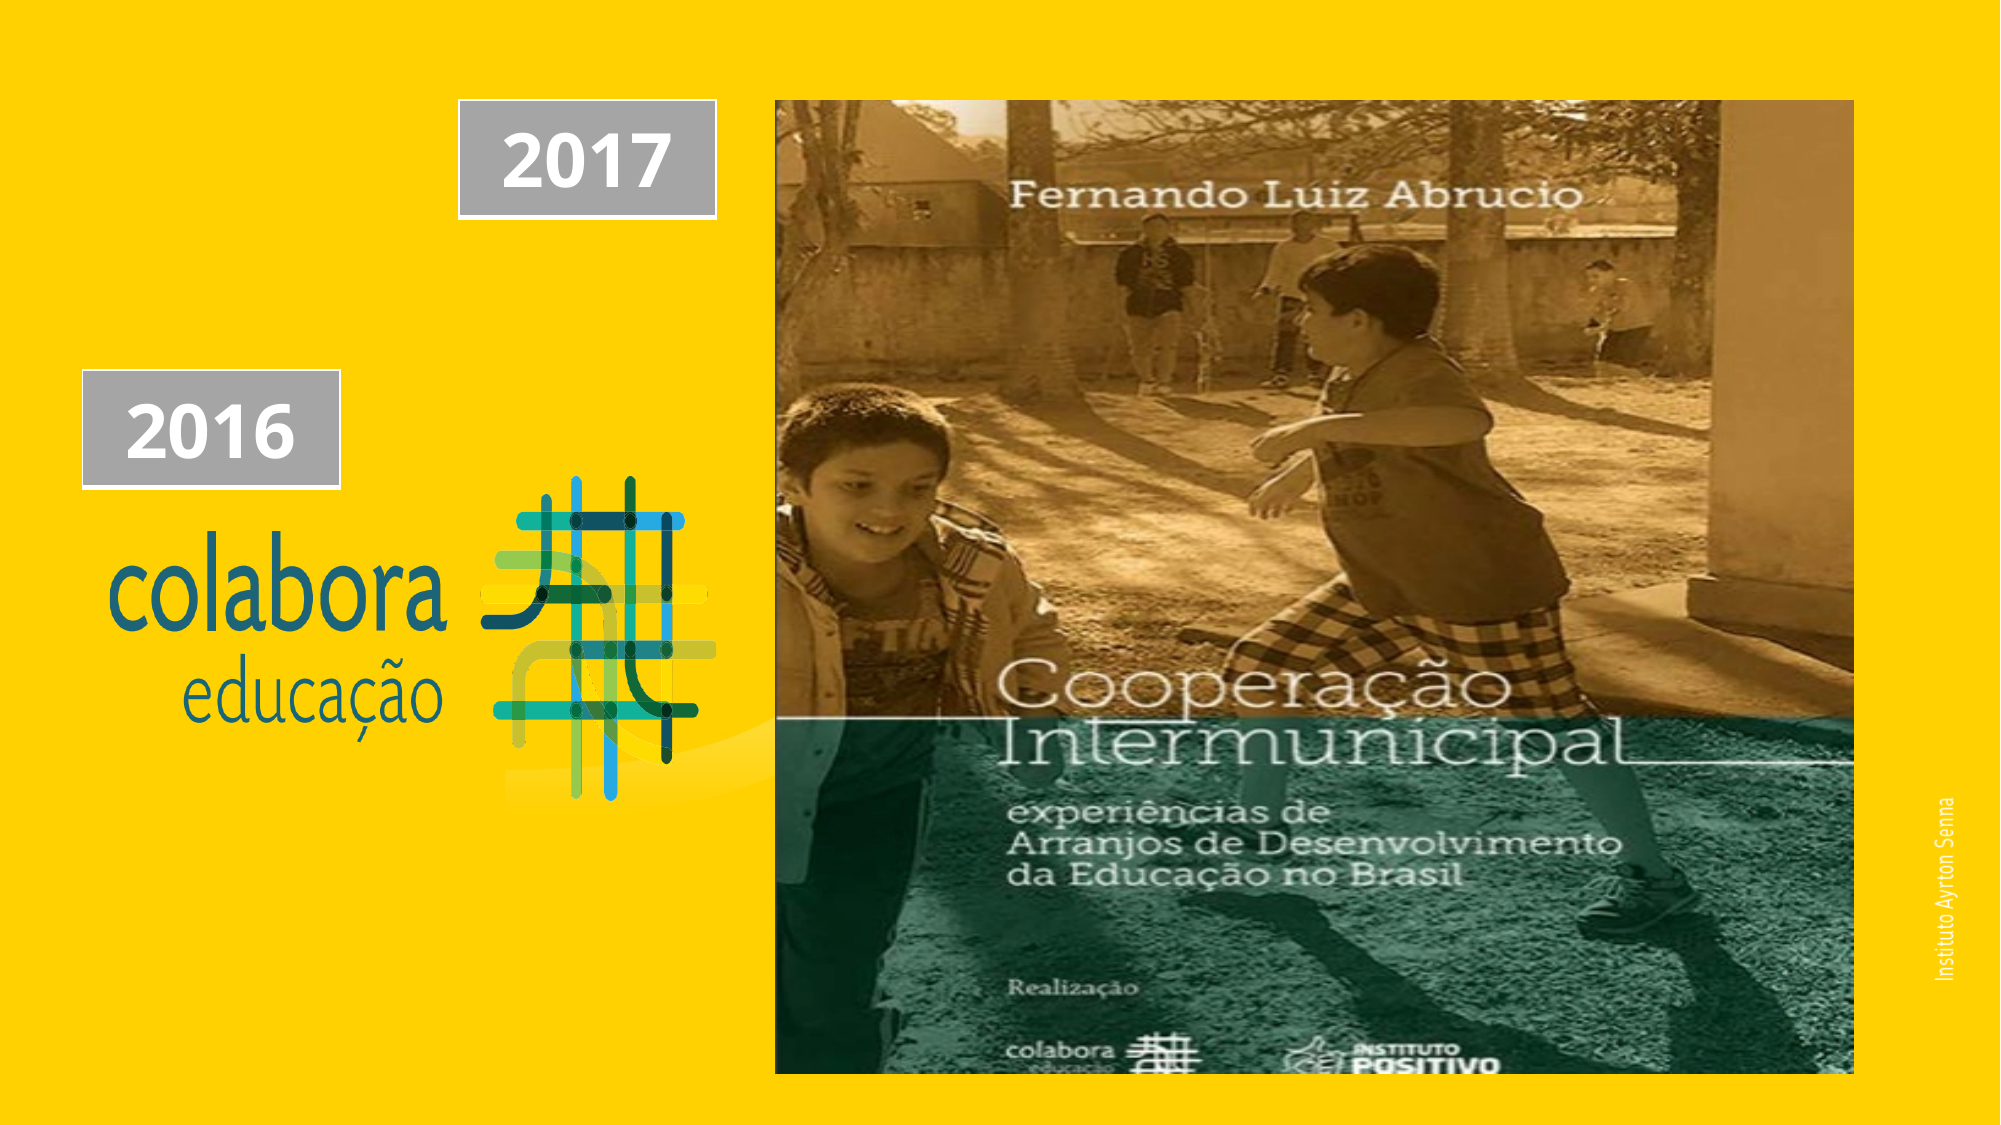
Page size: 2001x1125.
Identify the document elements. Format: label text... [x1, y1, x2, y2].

table_header 2017 [460, 101, 715, 215]
picture [0, 0, 2000, 1125]
table_header 2016 [83, 371, 339, 485]
